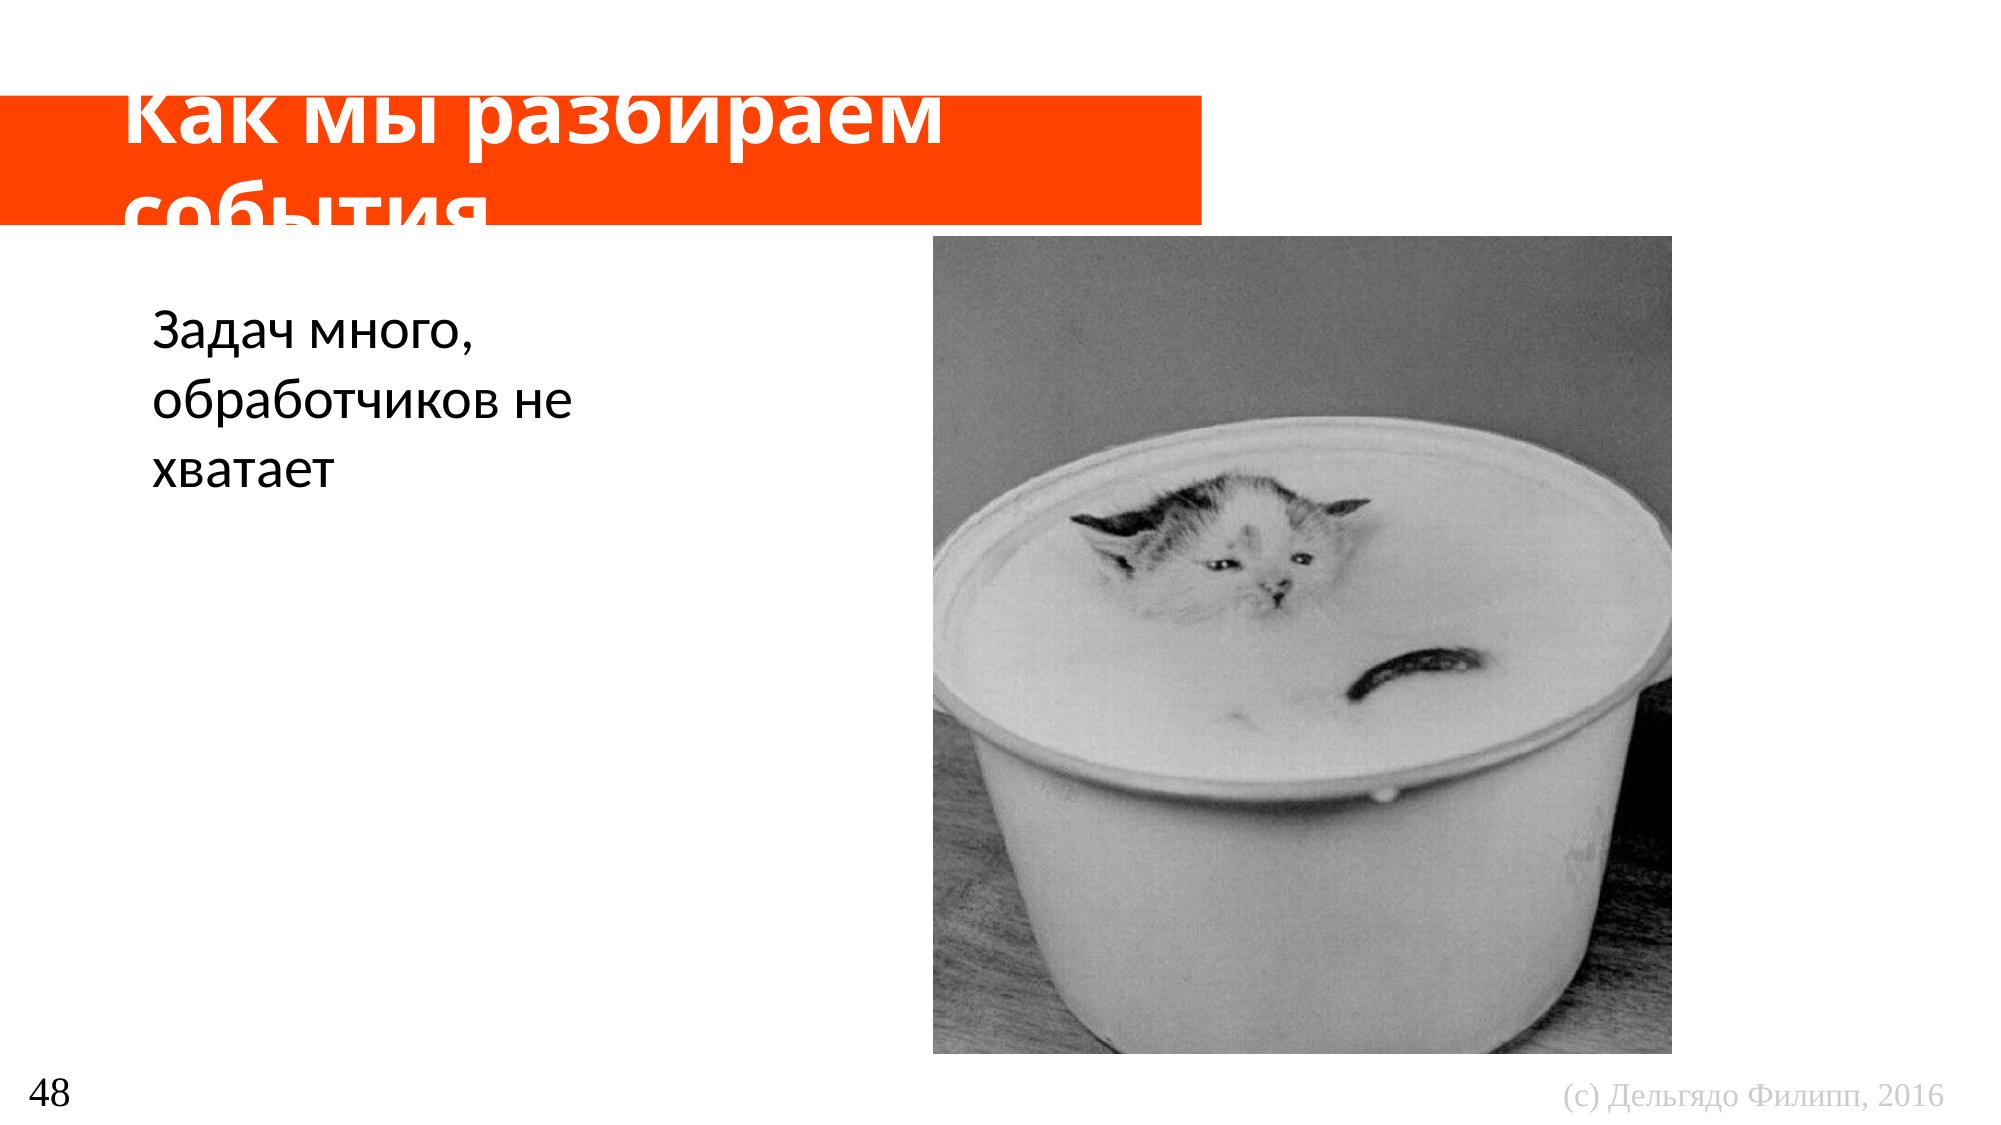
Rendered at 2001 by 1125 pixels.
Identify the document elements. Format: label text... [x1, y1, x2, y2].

list Задач много, обработчиков не хватает [137, 282, 756, 1014]
title Как мы разбираем события [0, 95, 1202, 225]
picture [933, 236, 1672, 1054]
